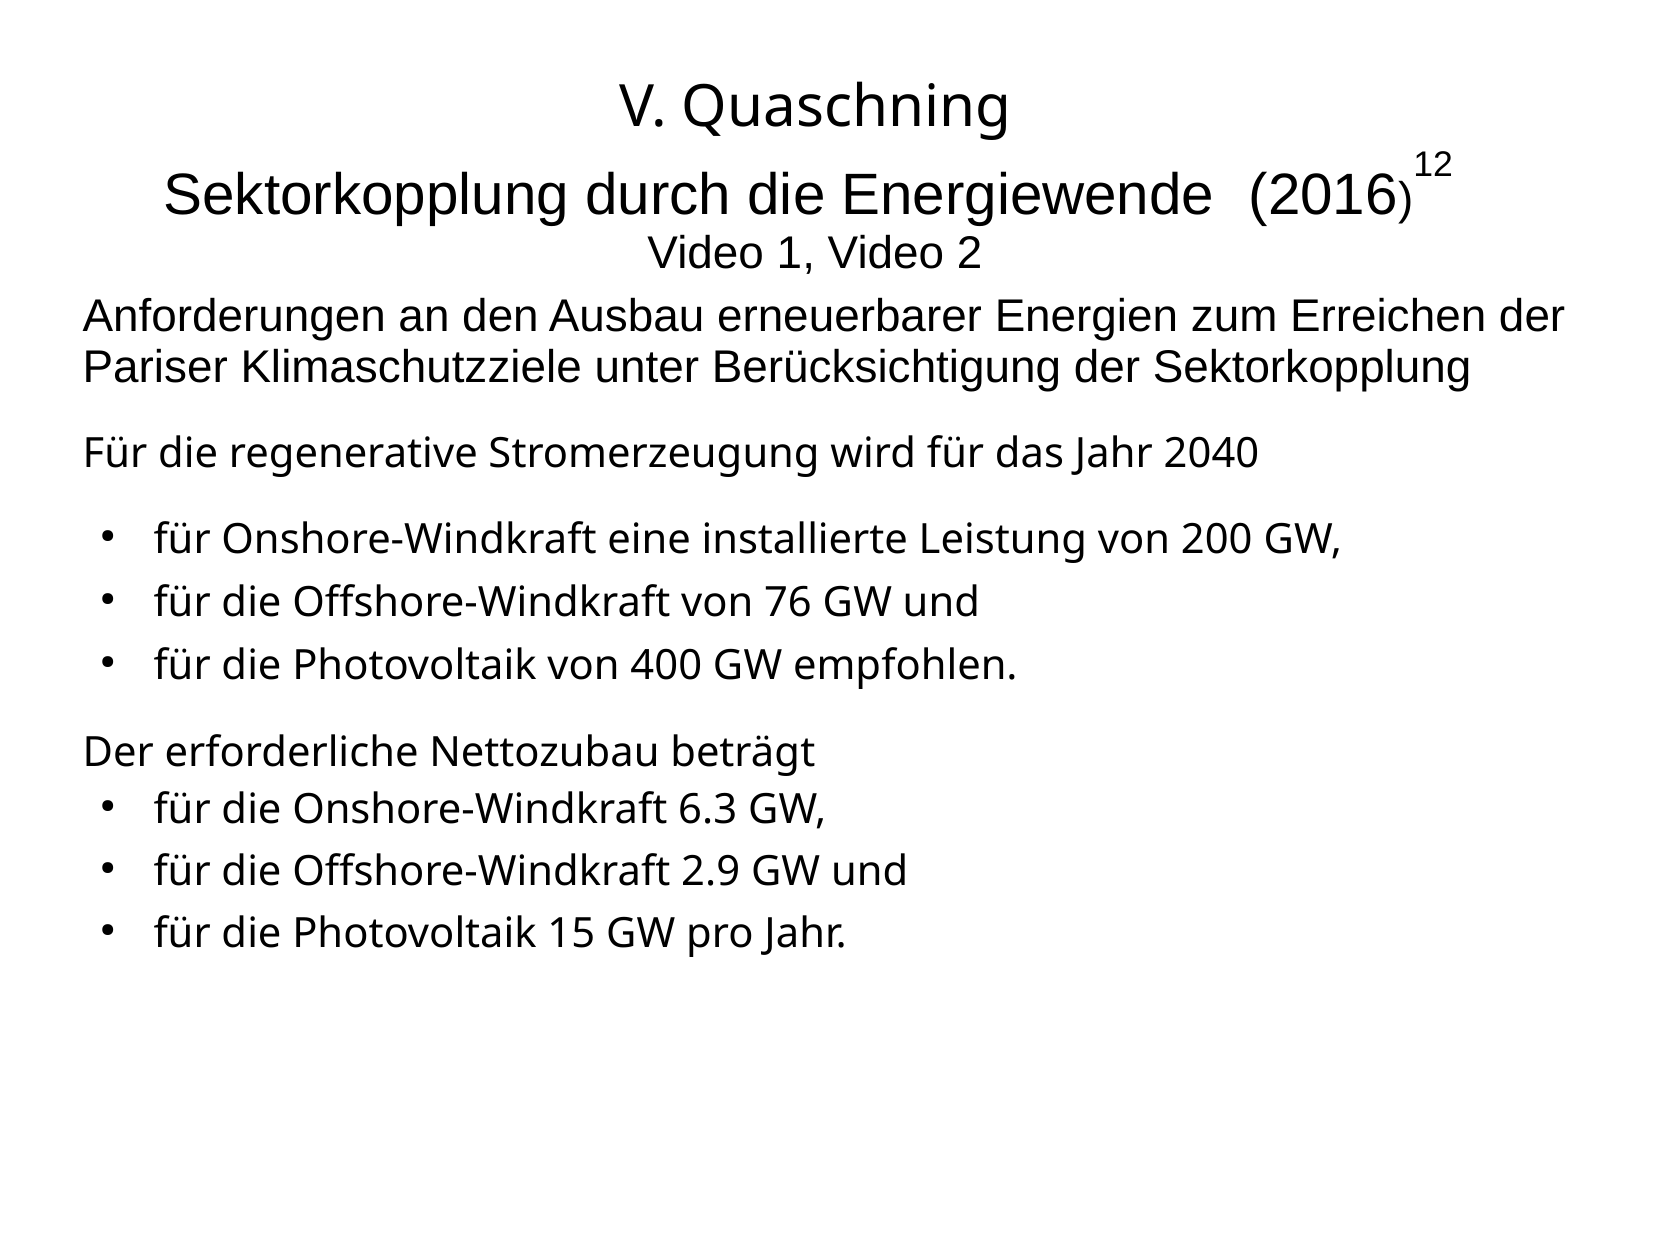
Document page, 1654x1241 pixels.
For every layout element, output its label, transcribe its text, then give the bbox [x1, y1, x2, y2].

title V. Quaschning Sektorkopplung durch die Energiewende (2016)12 Video 1, Video 2 [70, 64, 1559, 272]
list Anforderungen an den Ausbau erneuerbarer Energien zum Erreichen der Pariser Klimaschutzziele unter Berücksichtigung der Sektorkopplung Für die regenerative Stromerzeugung wird für das Jahr 2040 für Onshore-Windkraft eine installierte Leistung von 200 GW, für die Offshore-Windkraft von 76 GW und für die Photovoltaik von 400 GW empfohlen. Der erforderliche Nettozubau beträgt für die Onshore-Windkraft 6.3 GW, für die Offshore-Windkraft 2.9 GW und für die Photovoltaik 15 GW pro Jahr. [82, 290, 1571, 1109]
